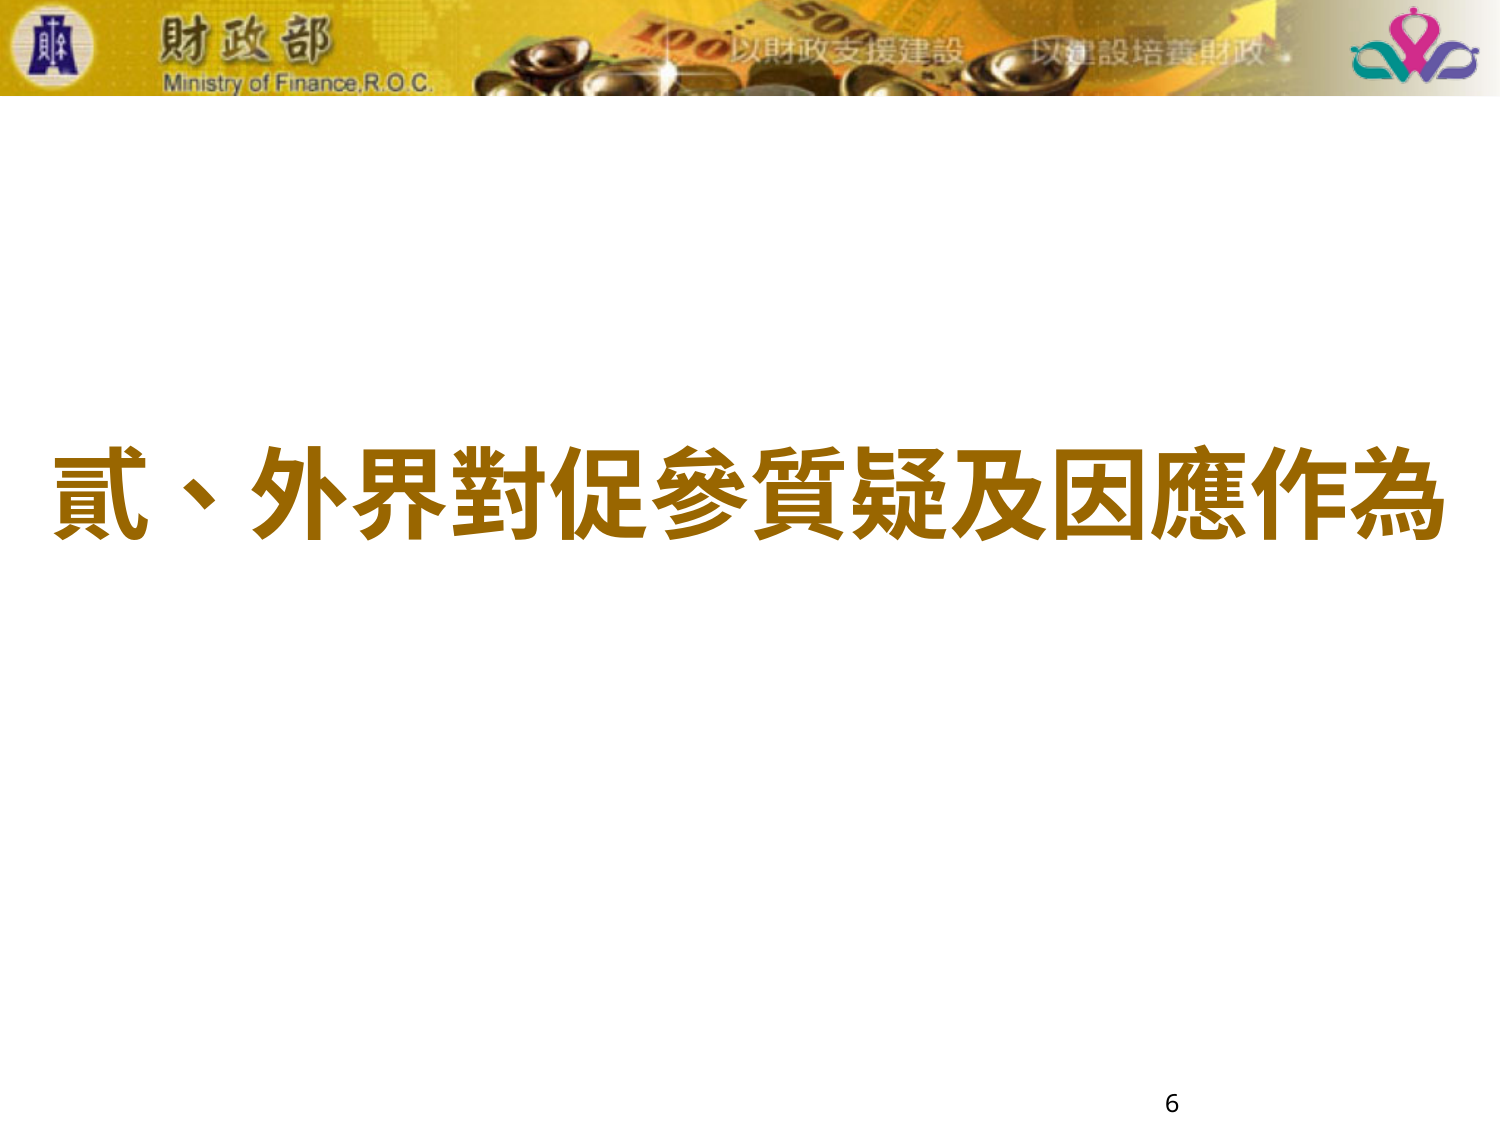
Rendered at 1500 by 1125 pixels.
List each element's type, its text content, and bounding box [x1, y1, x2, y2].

text_box 貳、外界對促參質疑及因應作為 [0, 368, 1500, 610]
text_box 6 [1149, 1080, 1500, 1125]
picture [0, 0, 1500, 96]
